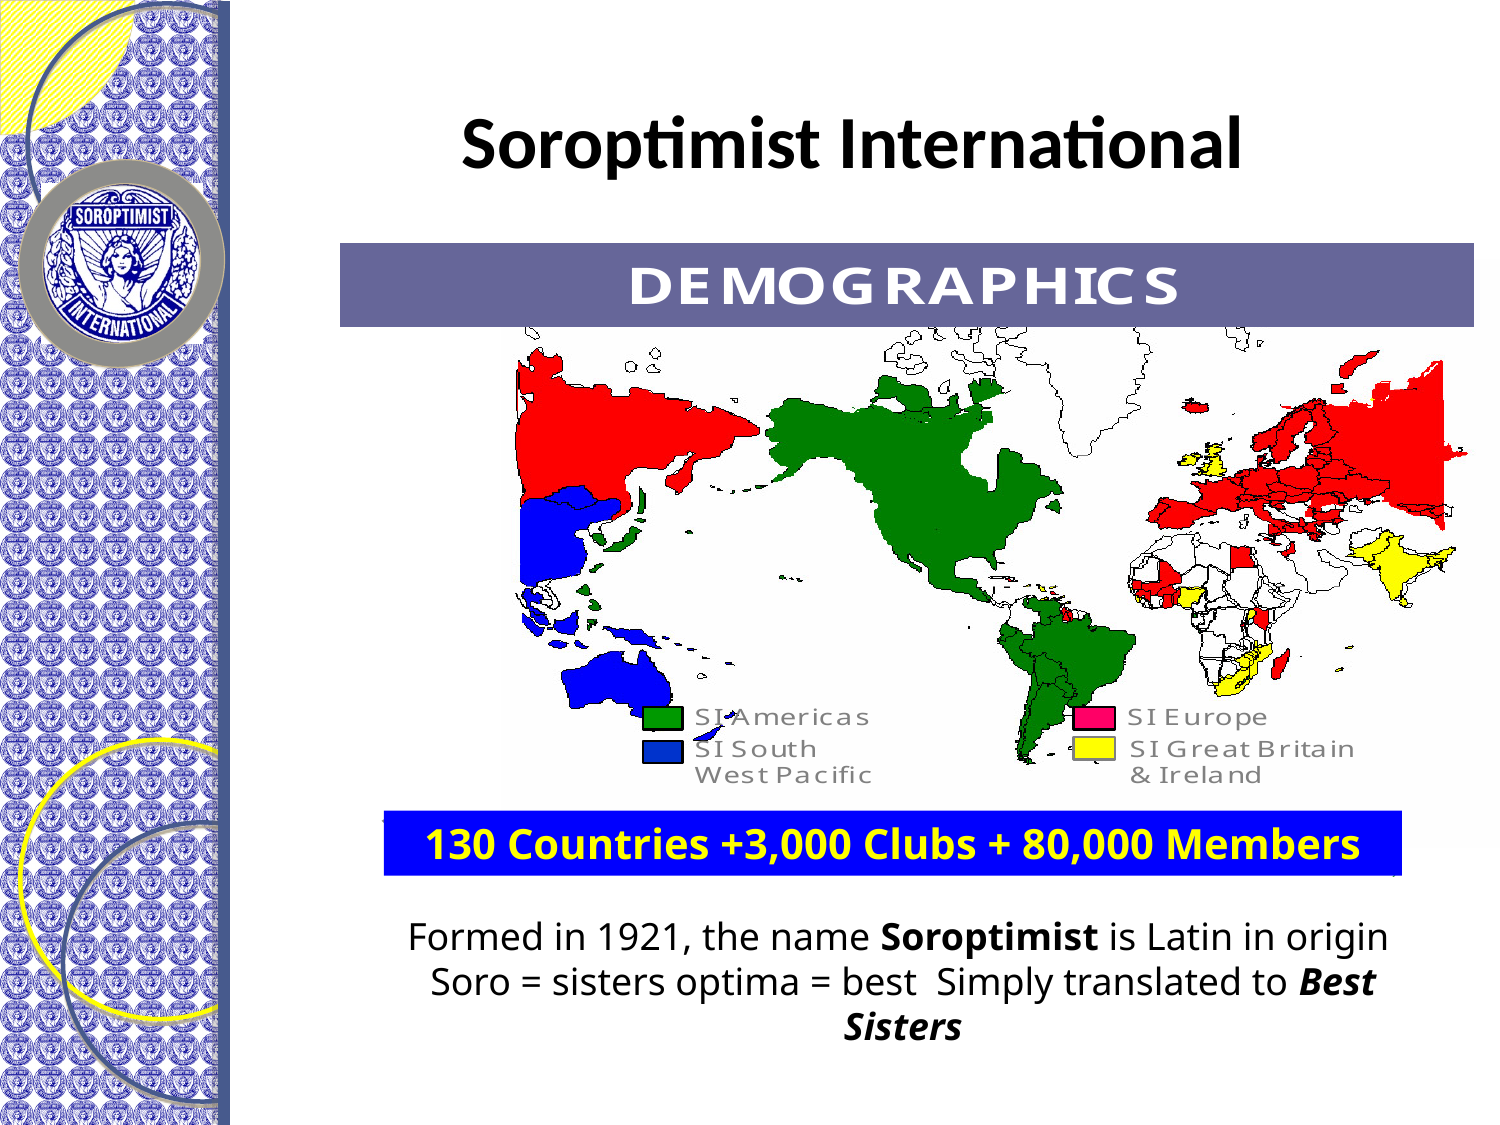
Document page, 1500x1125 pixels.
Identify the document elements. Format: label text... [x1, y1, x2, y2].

title Soroptimist International [235, 45, 1471, 232]
picture [23, 747, 212, 972]
picture [70, 996, 212, 1099]
picture [44, 187, 198, 342]
chart [301, 220, 1500, 910]
picture [66, 830, 212, 1016]
picture [31, 11, 212, 207]
picture [1, 1, 134, 134]
picture [0, 134, 218, 1125]
picture [136, 0, 212, 8]
text_box 130 Countries +3,000 Clubs + 80,000 Members [383, 810, 1402, 876]
picture [32, 16, 133, 130]
text_box Formed in 1921, the name Soroptimist is Latin in origin Soro = sisters optima = best Simply translated to Best Sisters [360, 905, 1447, 1055]
